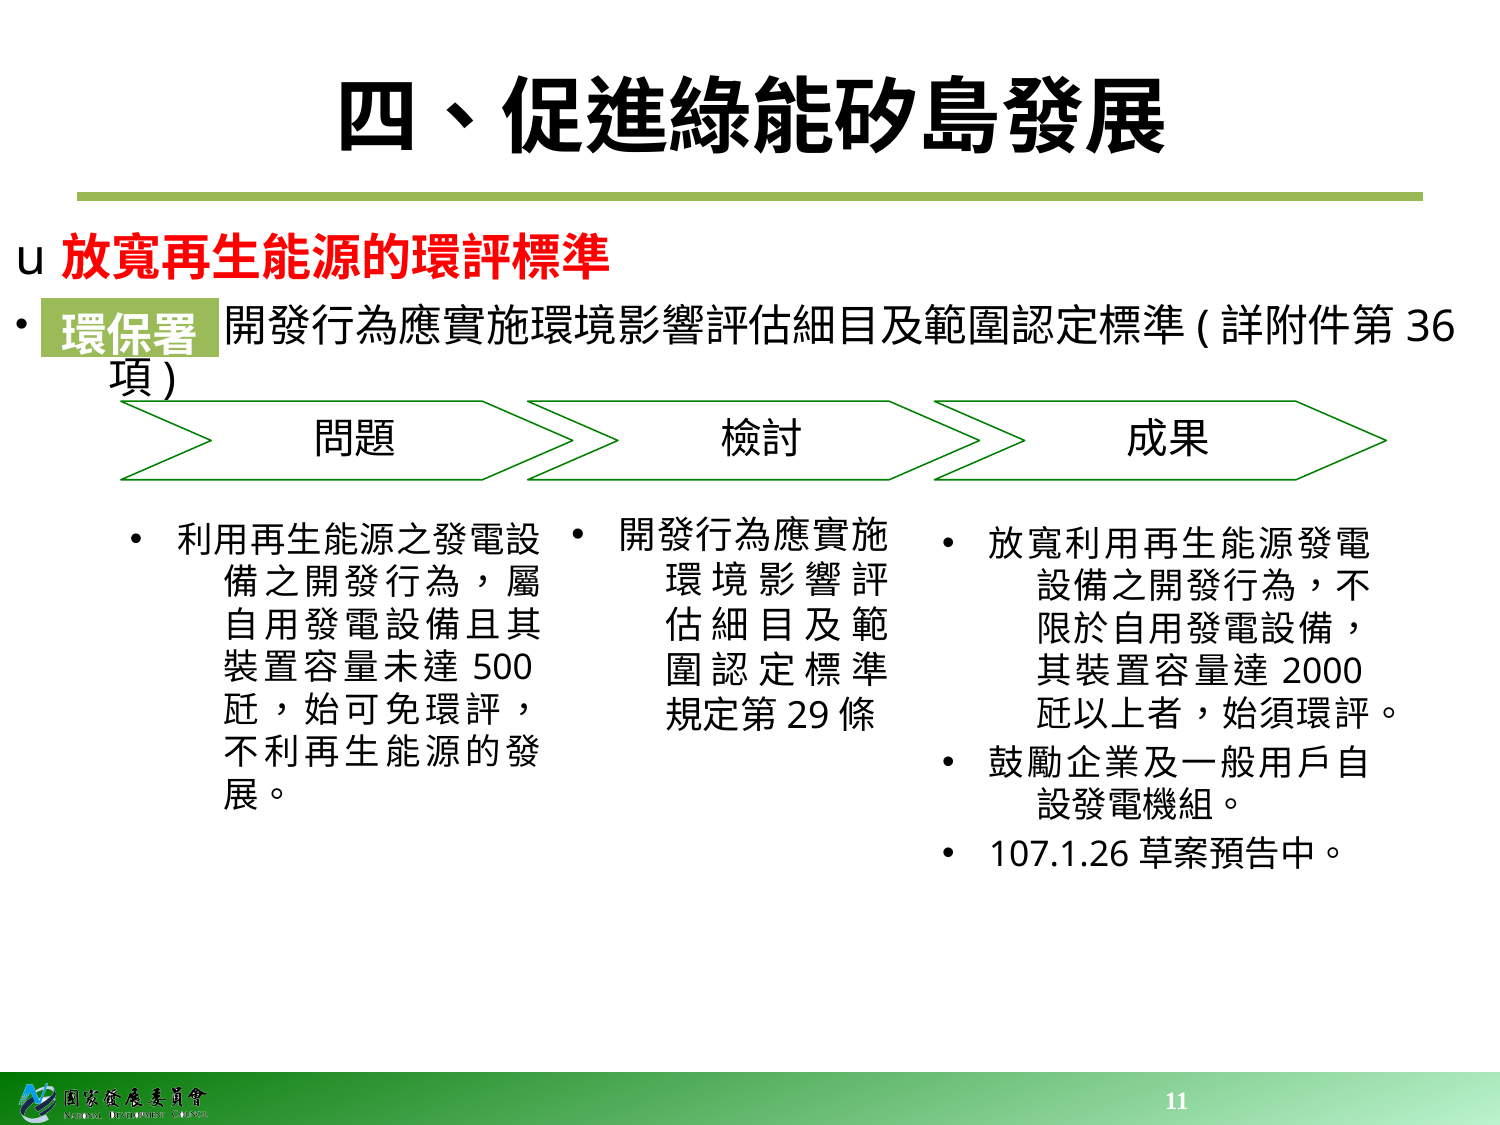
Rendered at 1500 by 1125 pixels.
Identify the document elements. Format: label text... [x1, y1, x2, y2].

text_box 成果 [934, 401, 1387, 480]
text_box 開發行為應實施環境影響評估細目及範圍認定標準規定第29條 [556, 503, 904, 701]
text_box 環保署 [41, 298, 219, 357]
text_box 利用再生能源之發電設備之開發行為，屬自用發電設備且其裝置容量未達500瓩，始可免環評，不利再生能源的發展。 [115, 509, 557, 782]
text_box 放寬利用再生能源發電設備之開發行為，不限於自用發電設備，其裝置容量達2000瓩以上者，始須環評。 鼓勵企業及一般用戶自設發電機組。 107.1.26草案預告中。 [927, 513, 1387, 898]
title 四、促進綠能矽島發展 [76, 19, 1427, 207]
text_box 問題 [120, 401, 573, 480]
text_box 11 [1149, 1069, 1500, 1125]
text_box 放寬再生能源的環評標準 開發行為應實施環境影響評估細目及範圍認定標準(詳附件第36項) [0, 217, 1500, 410]
text_box 檢討 [527, 401, 980, 480]
